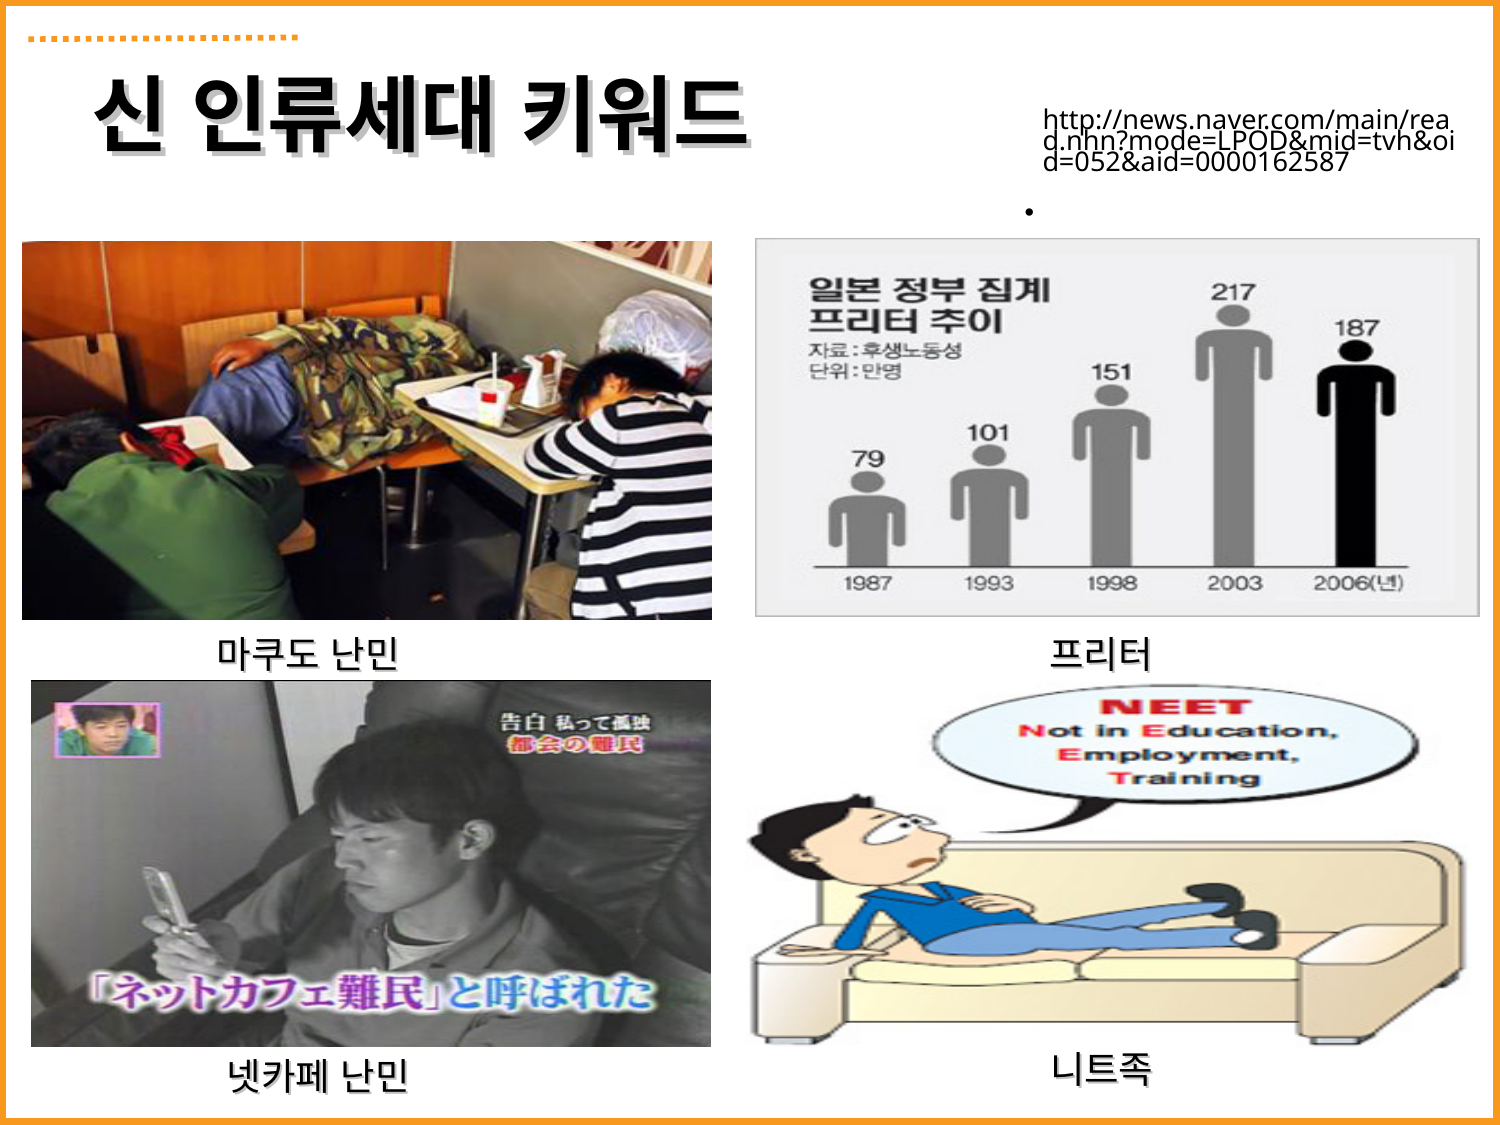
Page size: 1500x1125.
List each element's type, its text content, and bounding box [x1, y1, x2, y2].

picture [745, 682, 1471, 1048]
text_box 마쿠도 난민 [201, 623, 501, 684]
picture [31, 680, 711, 1047]
text_box 니트족 [936, 1038, 1268, 1099]
picture [755, 238, 1480, 617]
text_box 넷카페 난민 [211, 1045, 511, 1107]
text_box 신 인류세대 키워드 [76, 66, 944, 209]
text_box 프리터 [928, 623, 1274, 684]
text_box http://news.naver.com/main/read.nhn?mode=LPOD&mid=tvh&oid=052&aid=0000162587 [1009, 101, 1481, 209]
picture [22, 241, 712, 620]
